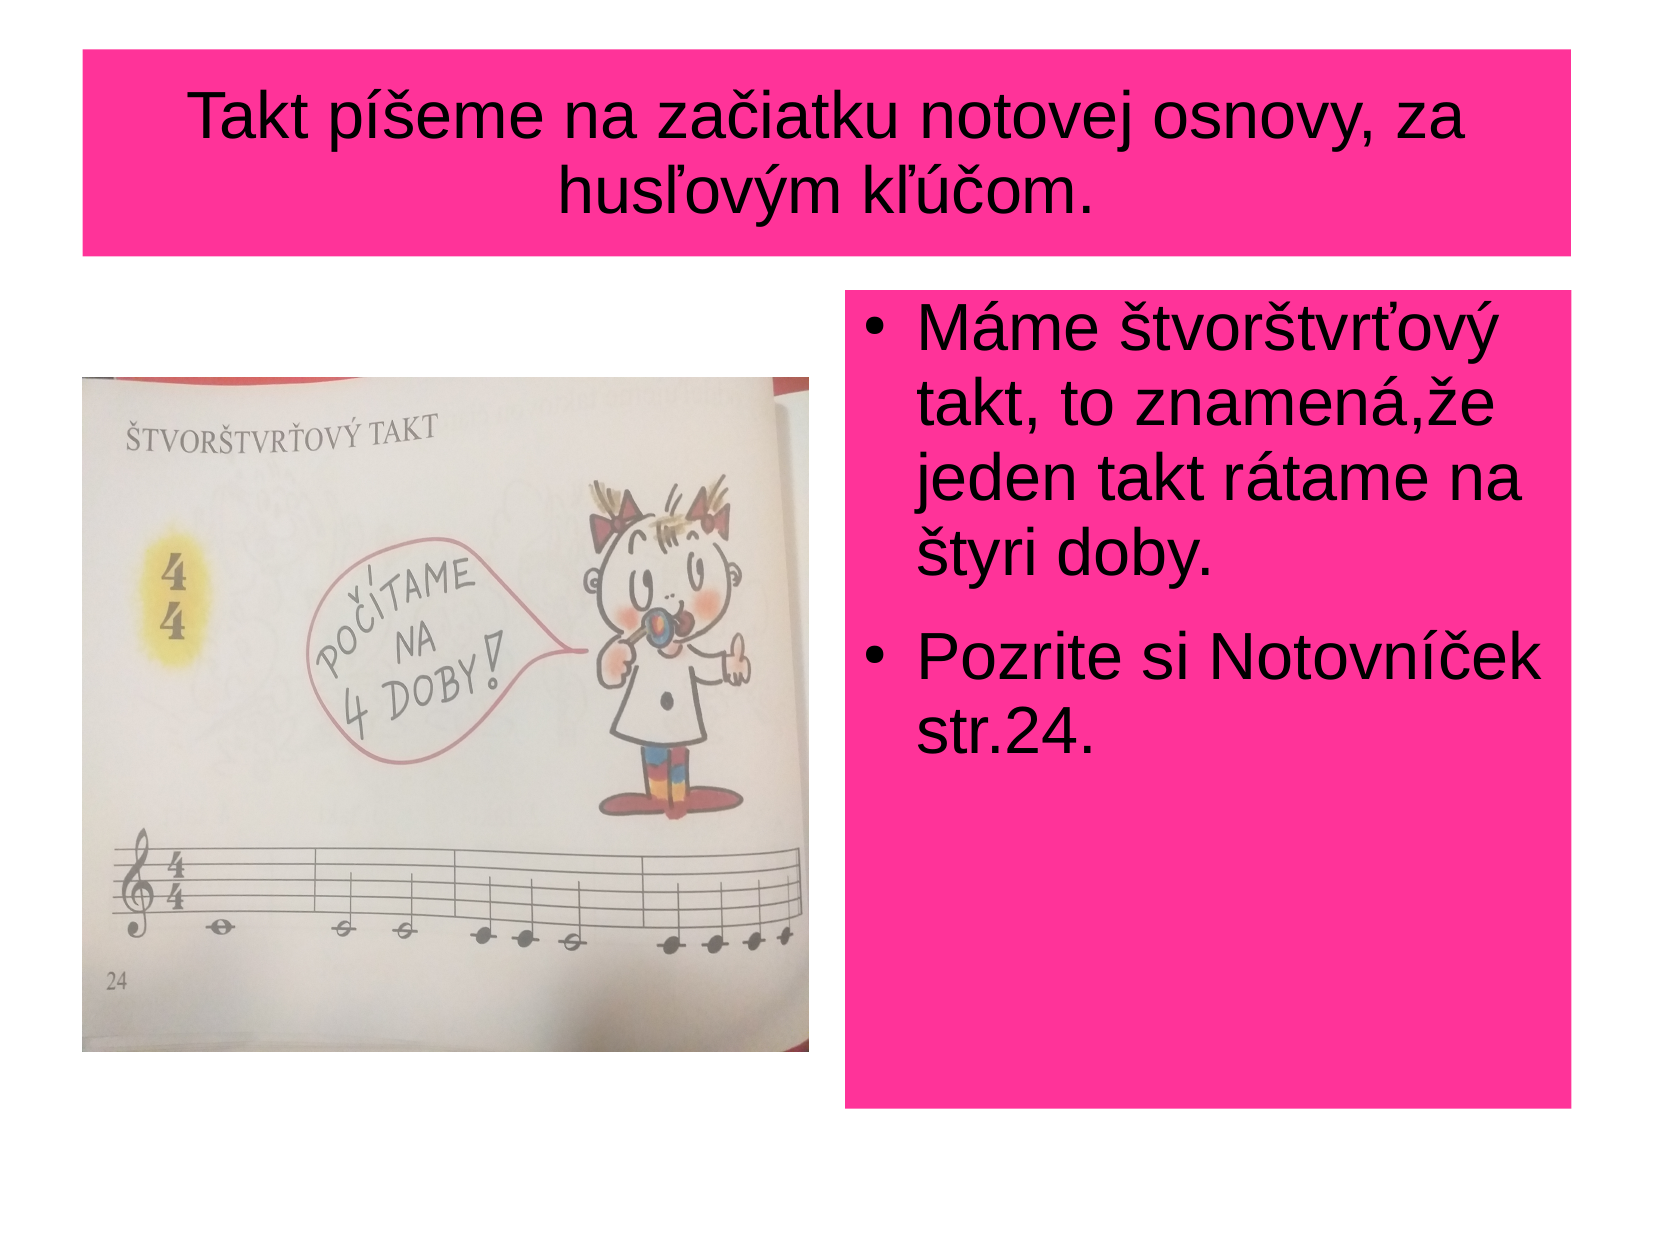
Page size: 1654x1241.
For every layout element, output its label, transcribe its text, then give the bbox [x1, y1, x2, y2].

list Máme štvorštvrťový takt, to znamená,že jeden takt rátame na štyri doby. Pozrite si Notovníček str.24. [845, 290, 1572, 1109]
title Takt píšeme na začiatku notovej osnovy, za husľovým kľúčom. [82, 49, 1571, 257]
picture [82, 377, 809, 1052]
